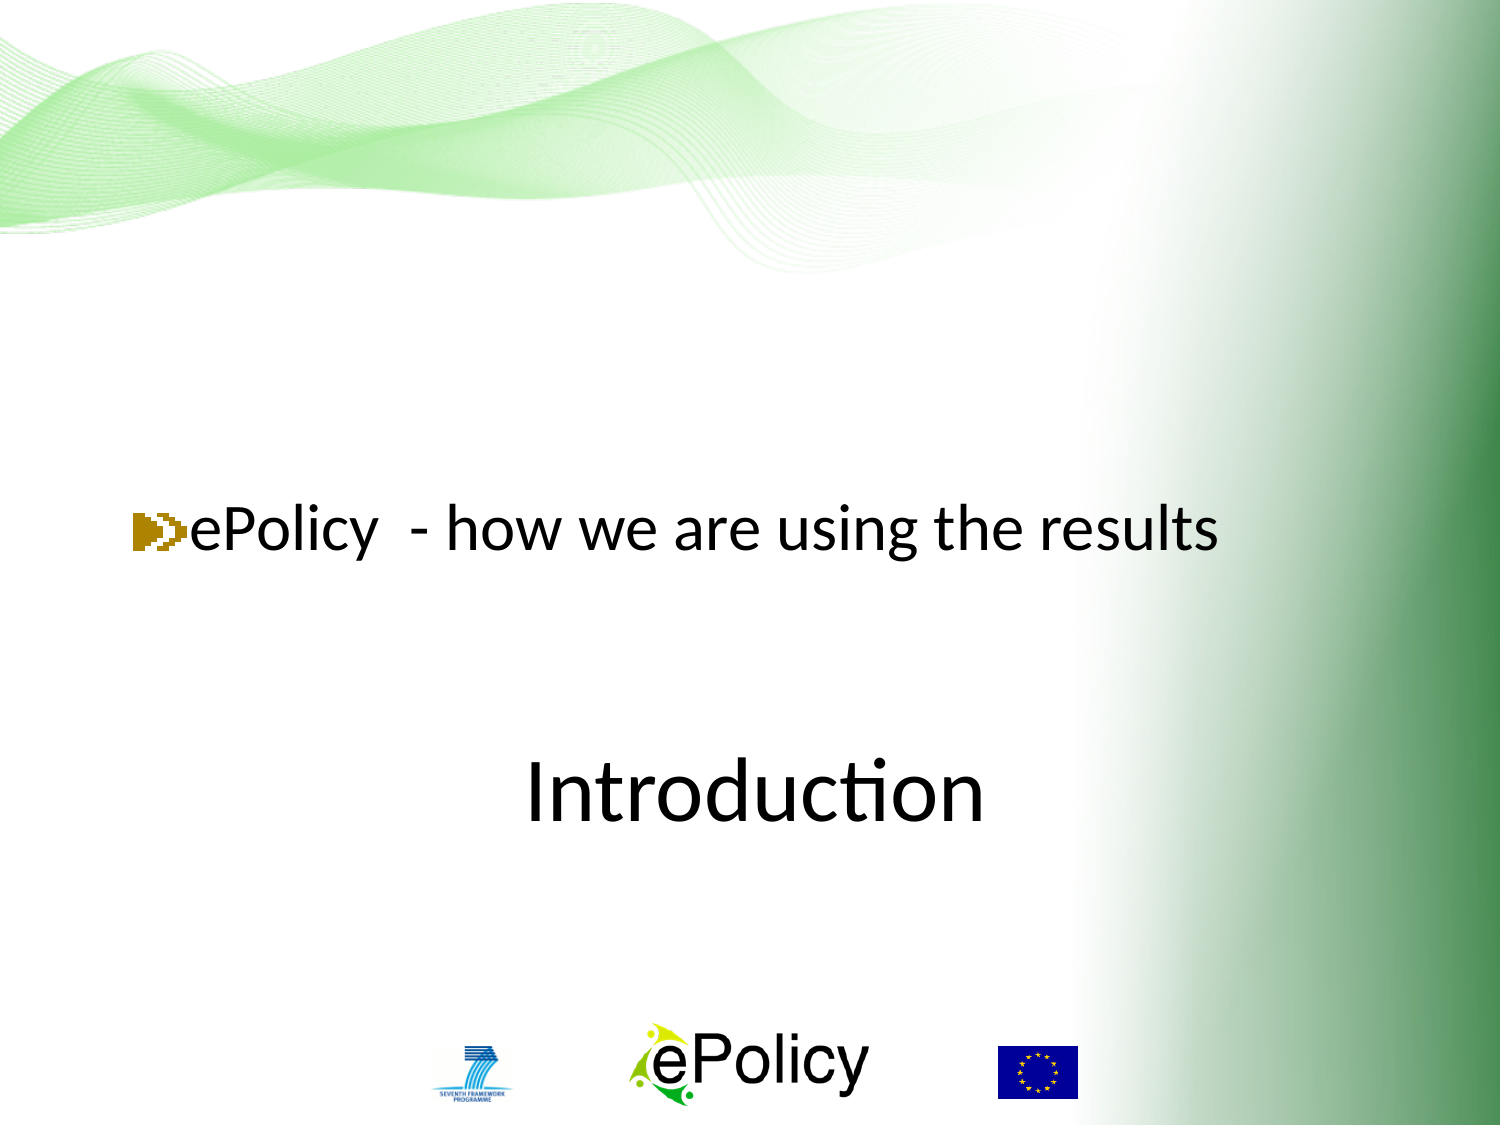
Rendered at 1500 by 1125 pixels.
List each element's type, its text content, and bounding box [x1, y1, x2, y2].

picture [0, 0, 1500, 1125]
title Introduction [118, 723, 1394, 947]
list ePolicy - how we are using the results [118, 476, 1394, 723]
picture [431, 1046, 514, 1102]
